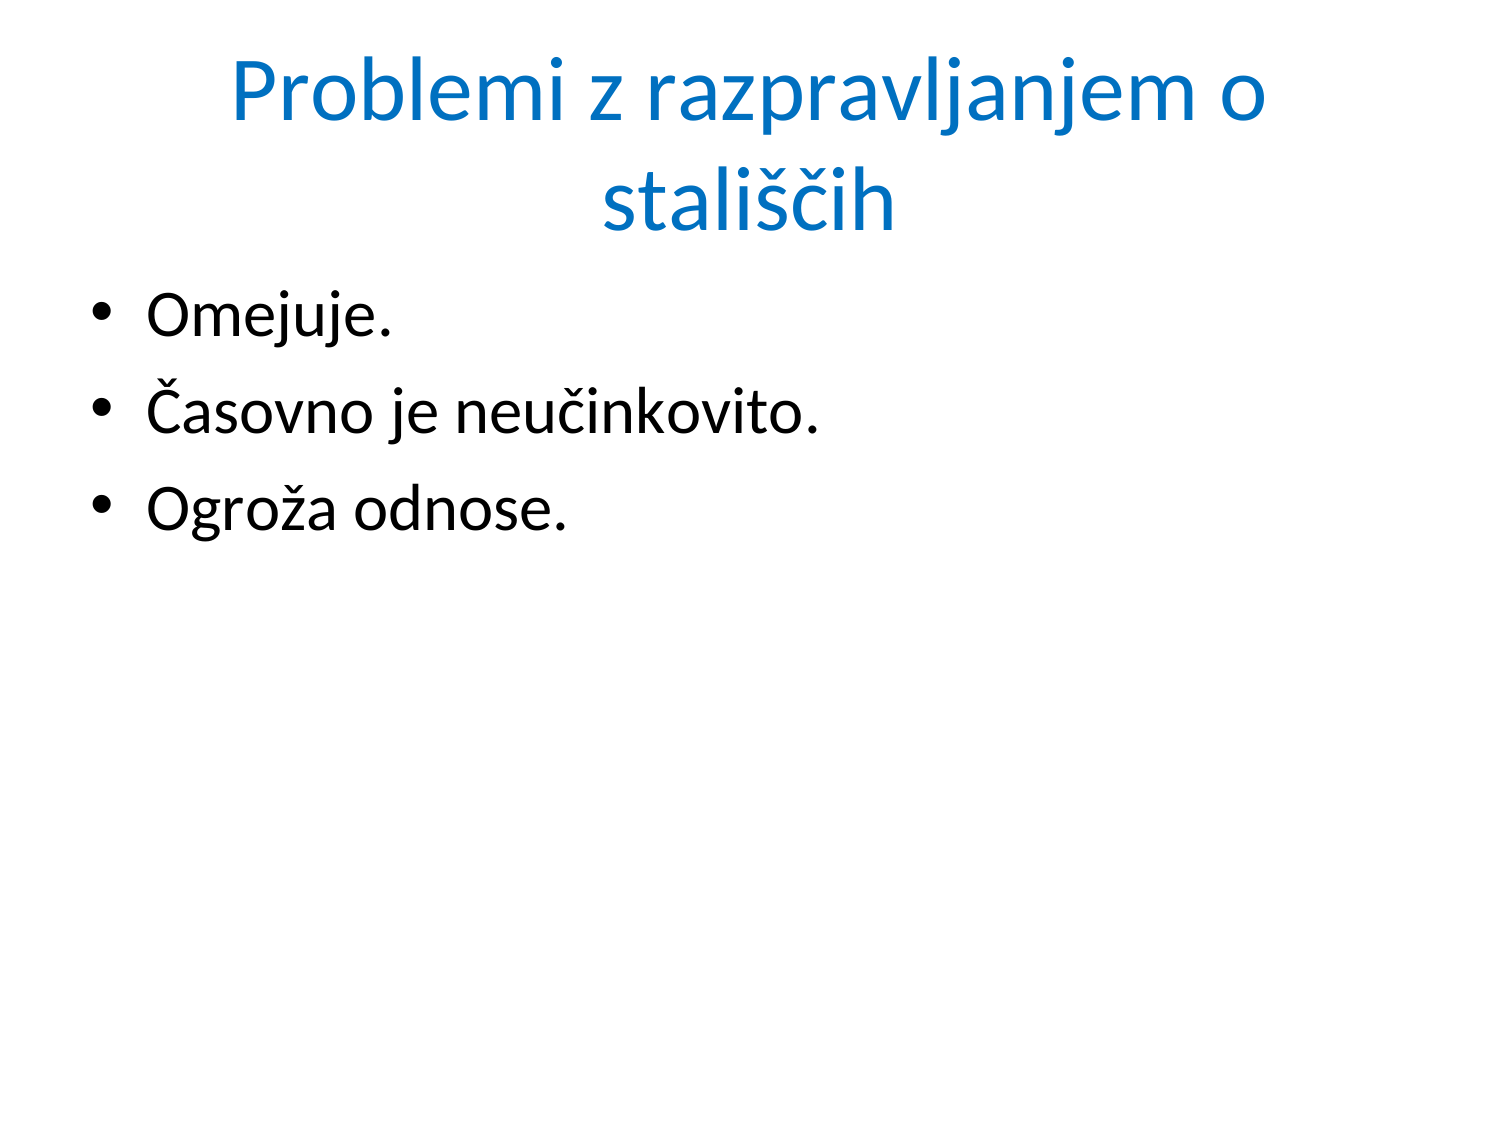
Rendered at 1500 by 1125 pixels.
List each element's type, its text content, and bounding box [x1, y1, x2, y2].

title Problemi z razpravljanjem o stališčih [75, 21, 1426, 257]
list Omejuje. Časovno je neučinkovito. Ogroža odnose. [75, 262, 1426, 1006]
